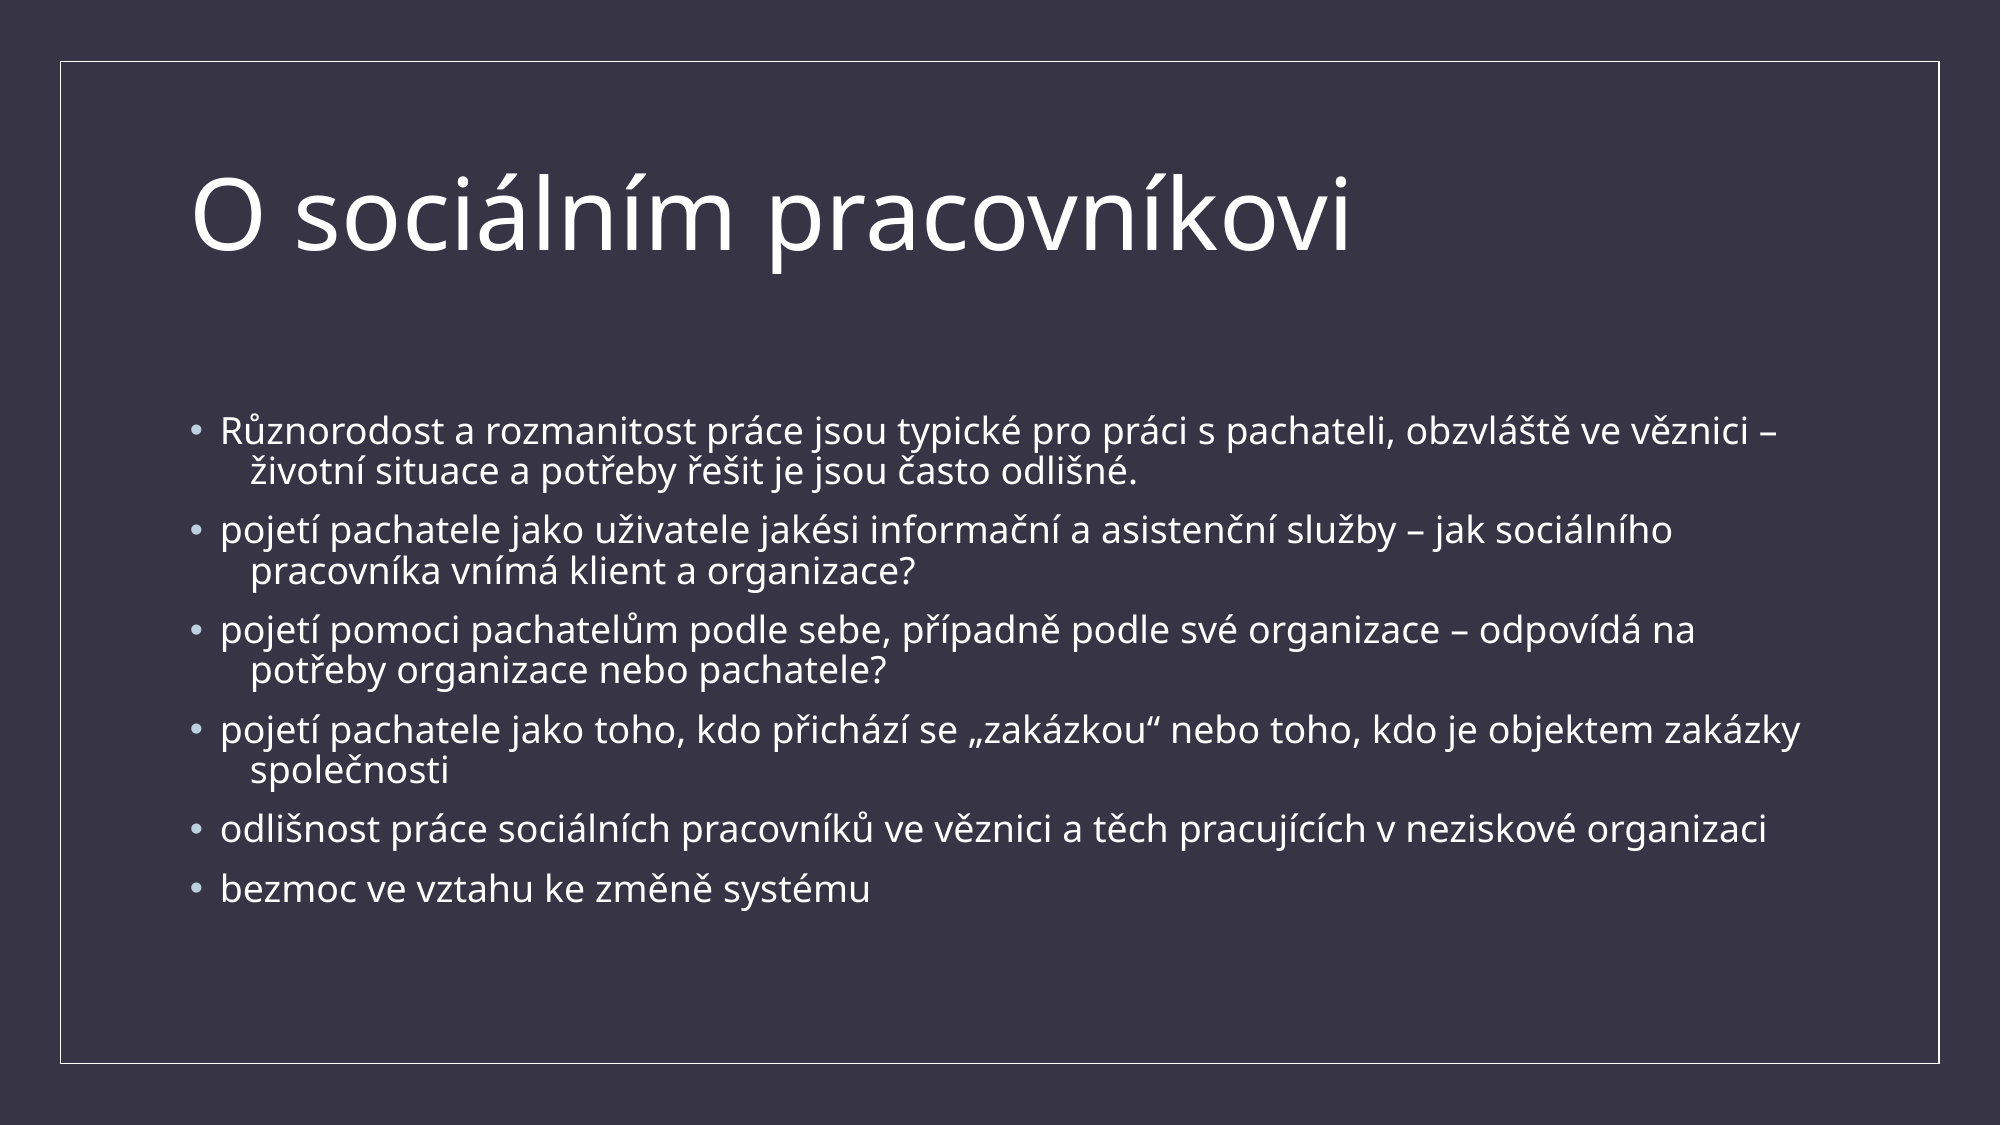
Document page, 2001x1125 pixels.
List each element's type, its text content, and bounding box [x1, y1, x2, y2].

title O sociálním pracovníkovi [174, 105, 1825, 331]
list Různorodost a rozmanitost práce jsou typické pro práci s pachateli, obzvláště ve věznici – životní situace a potřeby řešit je jsou často odlišné. pojetí pachatele jako uživatele jakési informační a asistenční služby – jak sociálního pracovníka vnímá klient a organizace? pojetí pomoci pachatelům podle sebe, případně podle své organizace – odpovídá na potřeby organizace nebo pachatele? pojetí pachatele jako toho, kdo přichází se „zakázkou“ nebo toho, kdo je objektem zakázky společnosti odlišnost práce sociálních pracovníků ve věznici a těch pracujících v neziskové organizaci bezmoc ve vztahu ke změně systému [174, 345, 1825, 991]
